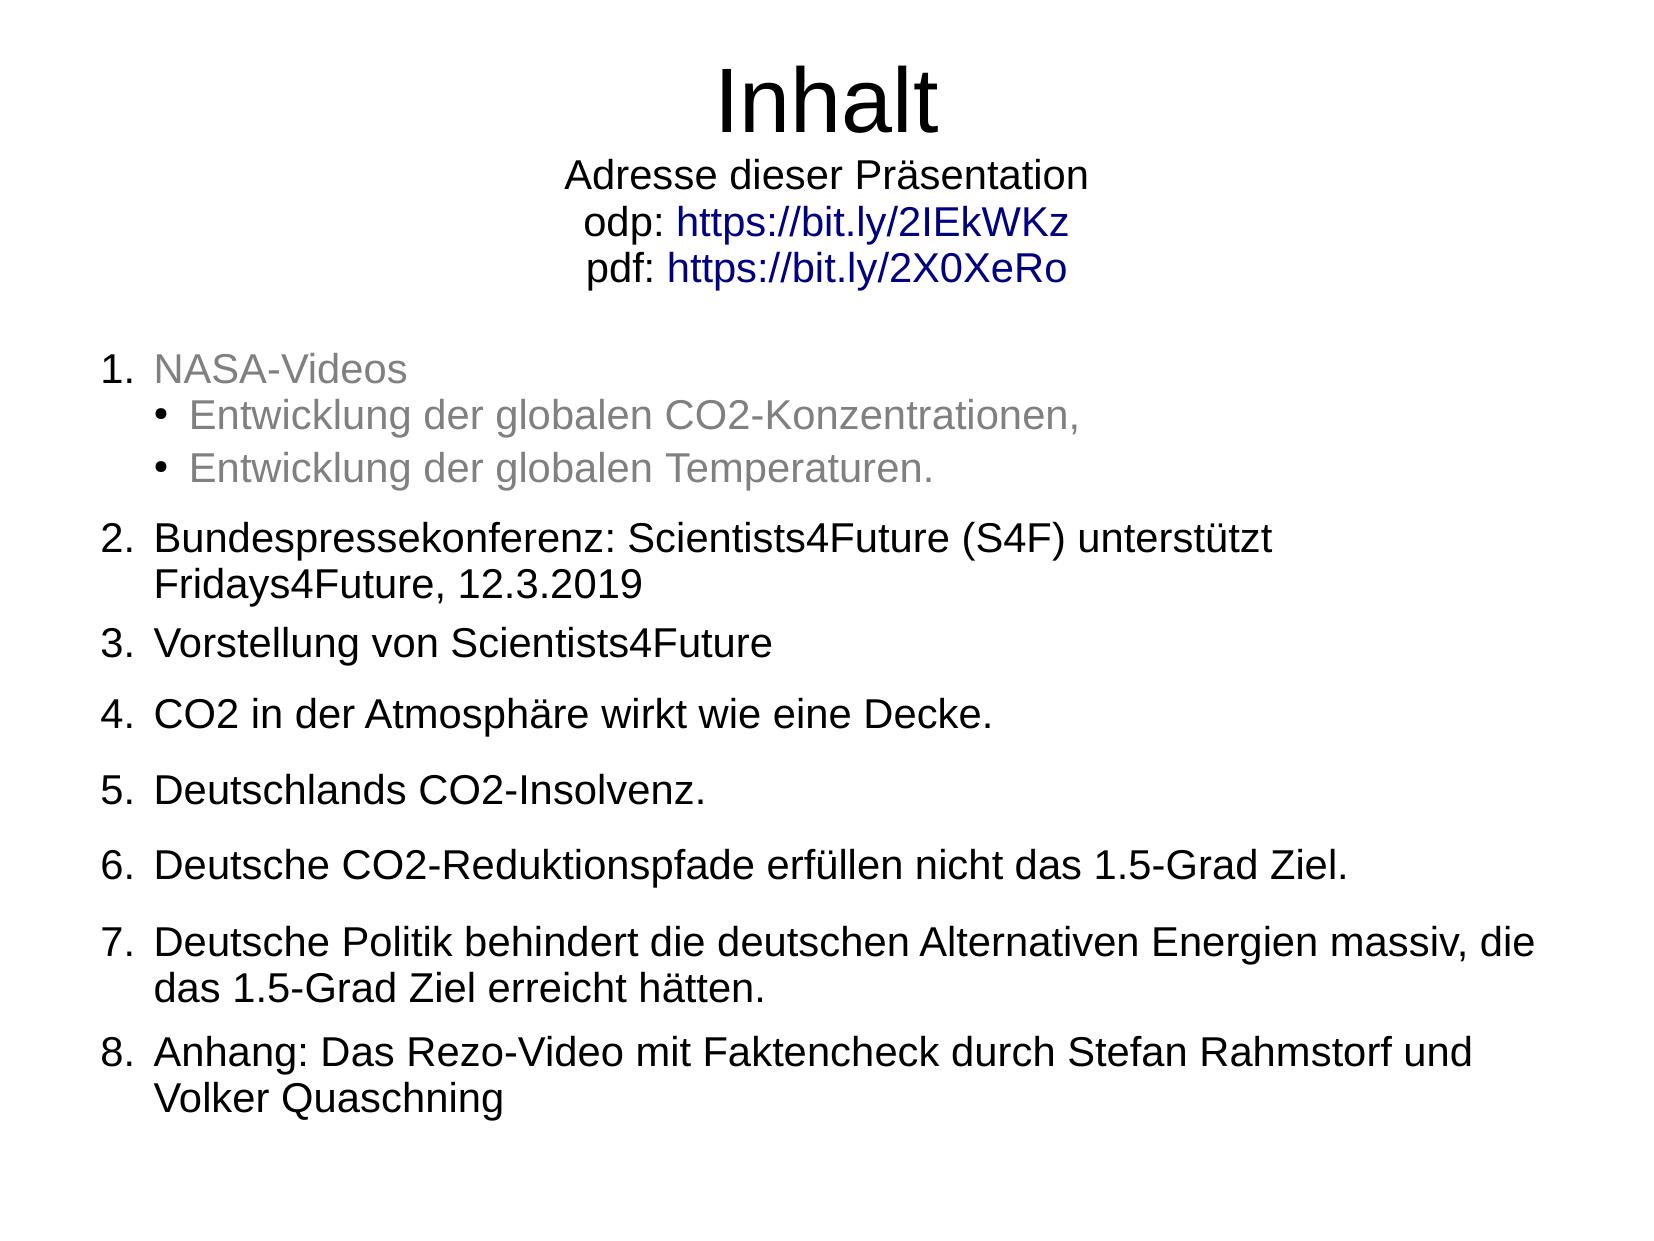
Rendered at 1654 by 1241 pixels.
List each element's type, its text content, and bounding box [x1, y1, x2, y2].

title Inhalt Adresse dieser Präsentation odp: https://bit.ly/2IEkWKz pdf: https://bit.ly/2X0XeRo [82, 49, 1571, 292]
list NASA-Videos Entwicklung der globalen CO2-Konzentrationen, Entwicklung der globalen Temperaturen. Bundespressekonferenz: Scientists4Future (S4F) unterstützt Fridays4Future, 12.3.2019 Vorstellung von Scientists4Future CO2 in der Atmosphäre wirkt wie eine Decke. Deutschlands CO2-Insolvenz. Deutsche CO2-Reduktionspfade erfüllen nicht das 1.5-Grad Ziel. Deutsche Politik behindert die deutschen Alternativen Energien massiv, die das 1.5-Grad Ziel erreicht hätten. Anhang: Das Rezo-Video mit Faktencheck durch Stefan Rahmstorf und Volker Quaschning [82, 345, 1571, 1195]
